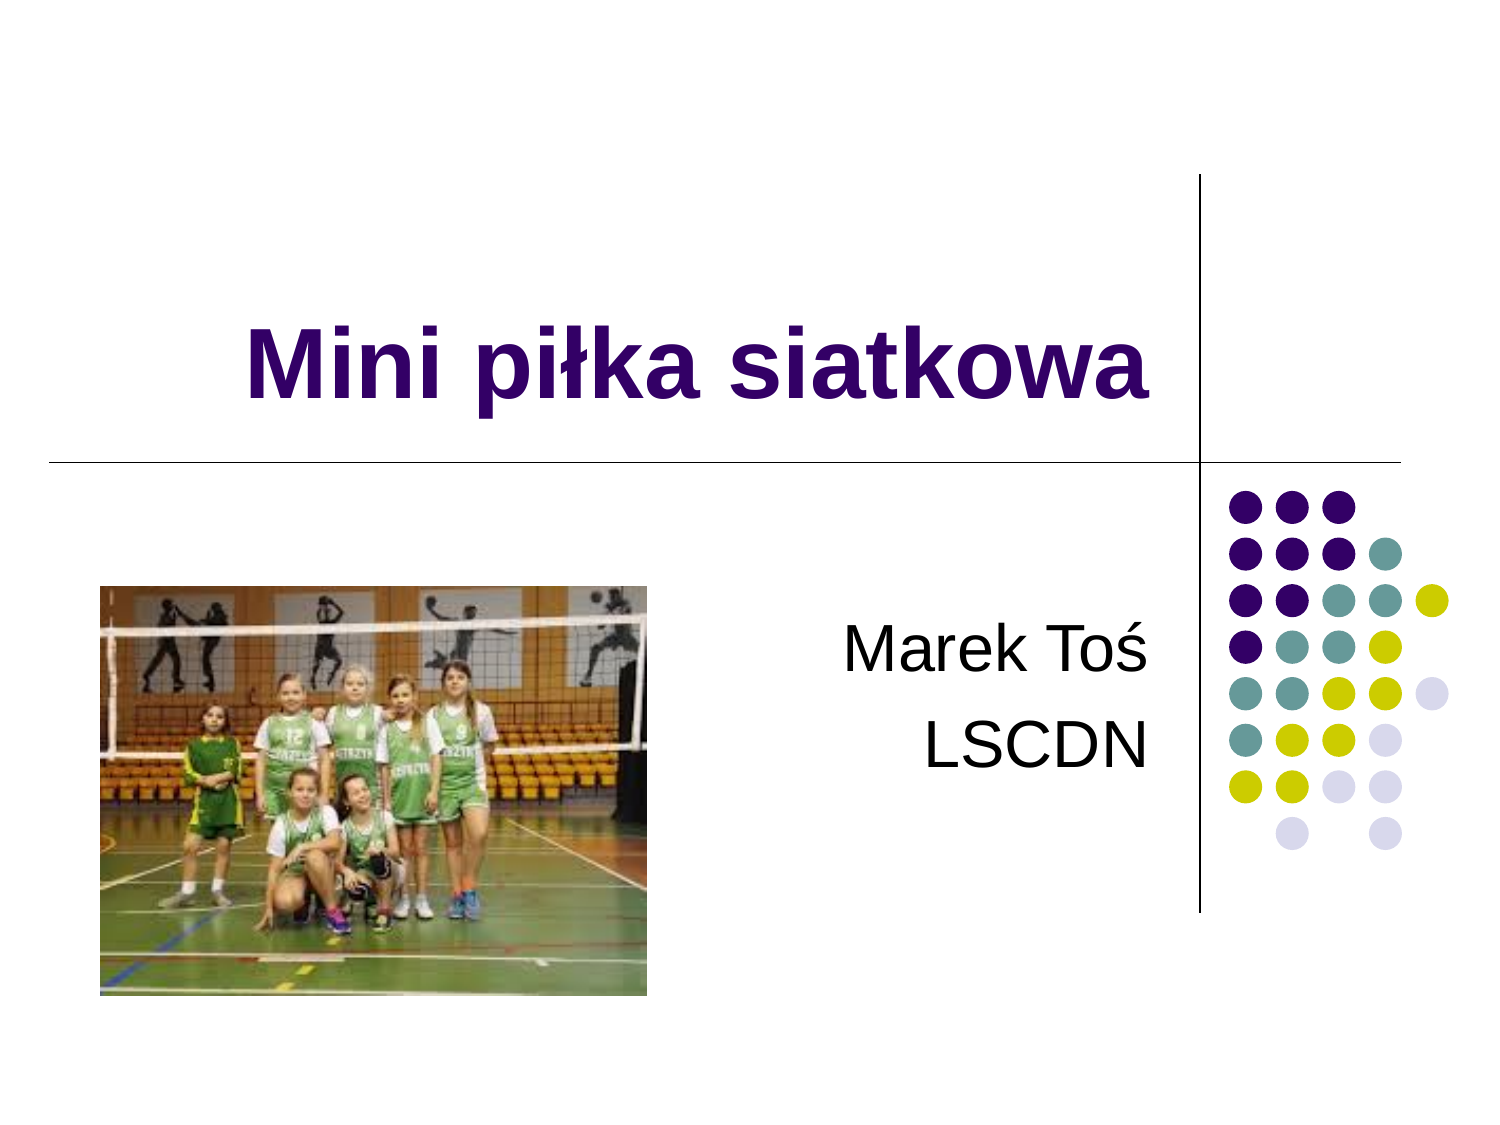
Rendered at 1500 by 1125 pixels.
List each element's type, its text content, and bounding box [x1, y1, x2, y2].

subtitle Marek Toś LSCDN [139, 500, 1165, 888]
title Mini piłka siatkowa [51, 76, 1165, 427]
picture [100, 586, 647, 996]
